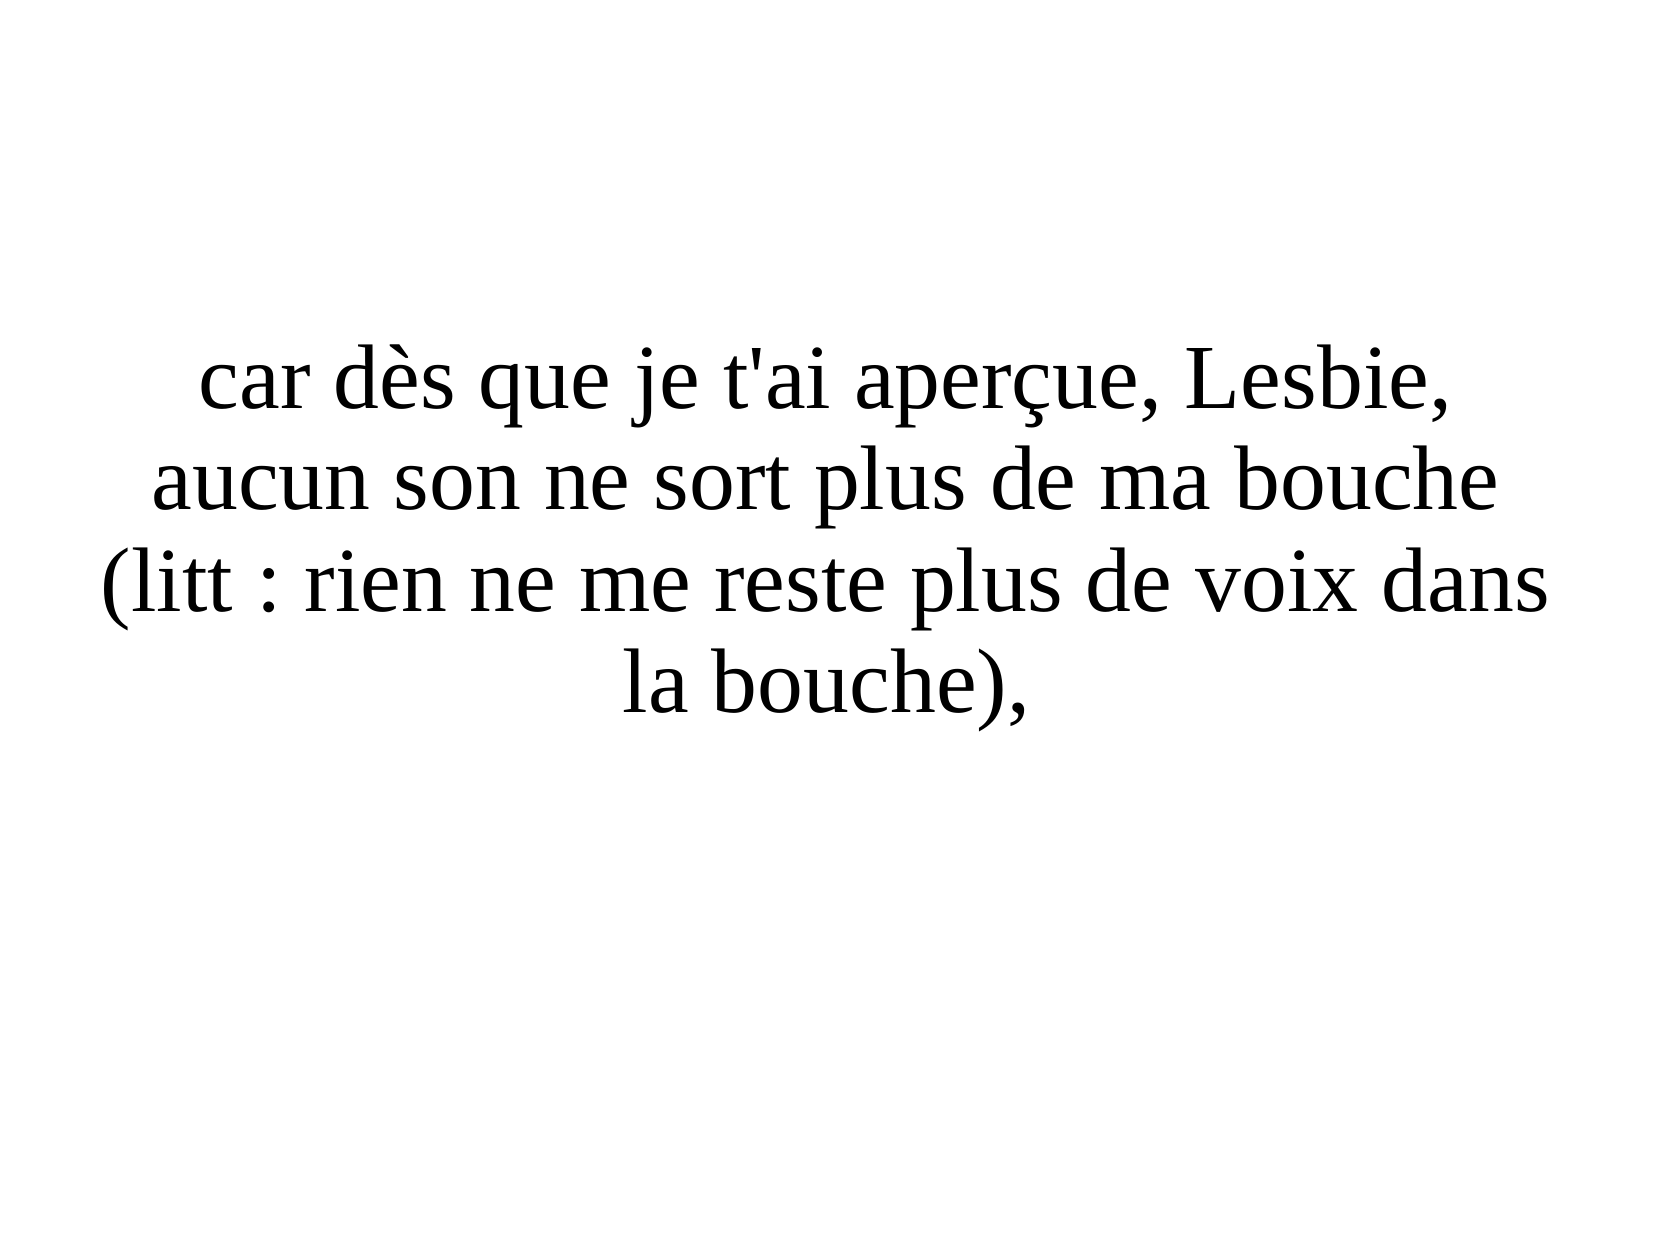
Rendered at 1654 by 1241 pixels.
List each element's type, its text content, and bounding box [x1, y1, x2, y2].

subtitle car dès que je t'ai aperçue, Lesbie, aucun son ne sort plus de ma bouche (litt : rien ne me reste plus de voix dans la bouche), [82, 49, 1571, 1010]
